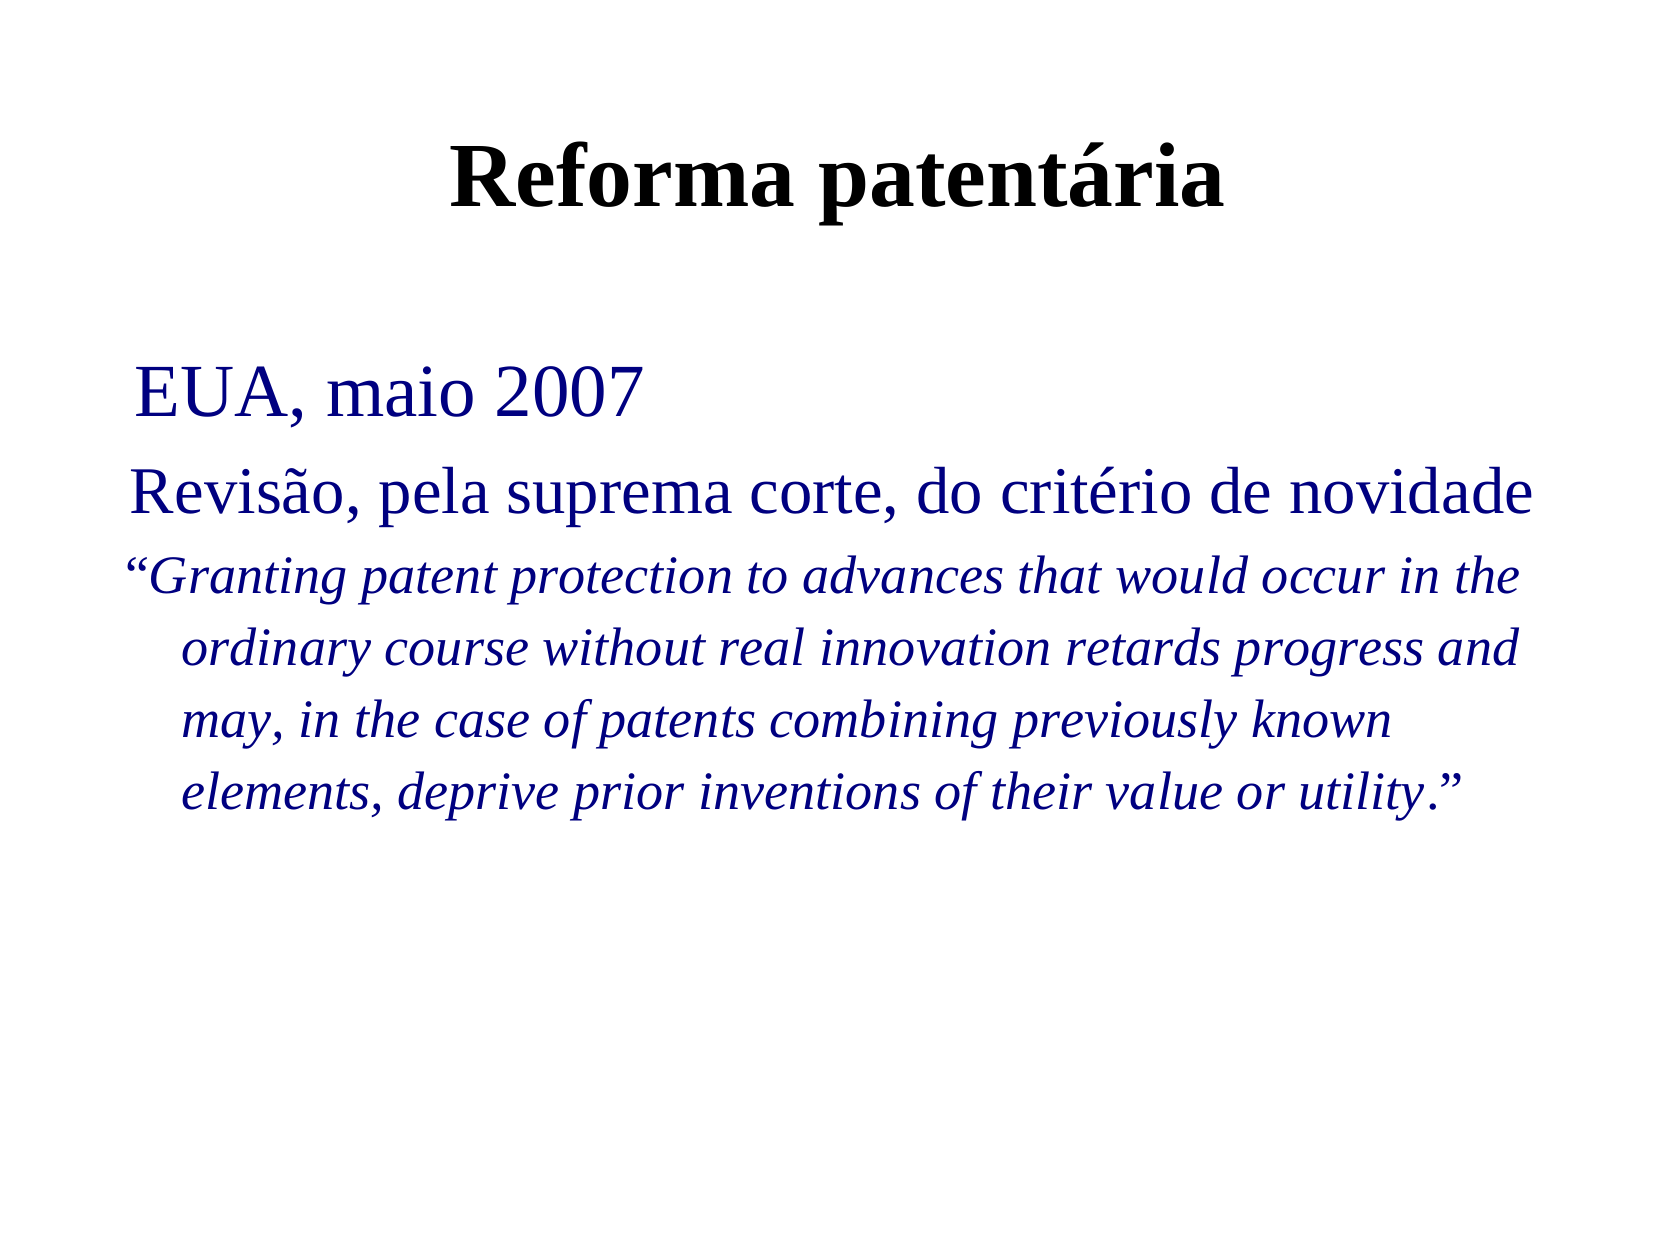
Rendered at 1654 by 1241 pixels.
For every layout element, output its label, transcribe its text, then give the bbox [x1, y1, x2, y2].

title Reforma patentária [161, 81, 1516, 269]
text_box EUA, maio 2007 Revisão, pela suprema corte, do critério de novidade “Granting patent protection to advances that would occur in the ordinary course without real innovation retards progress and may, in the case of patents combining previously known elements, deprive prior inventions of their value or utility.” [125, 333, 1546, 1070]
